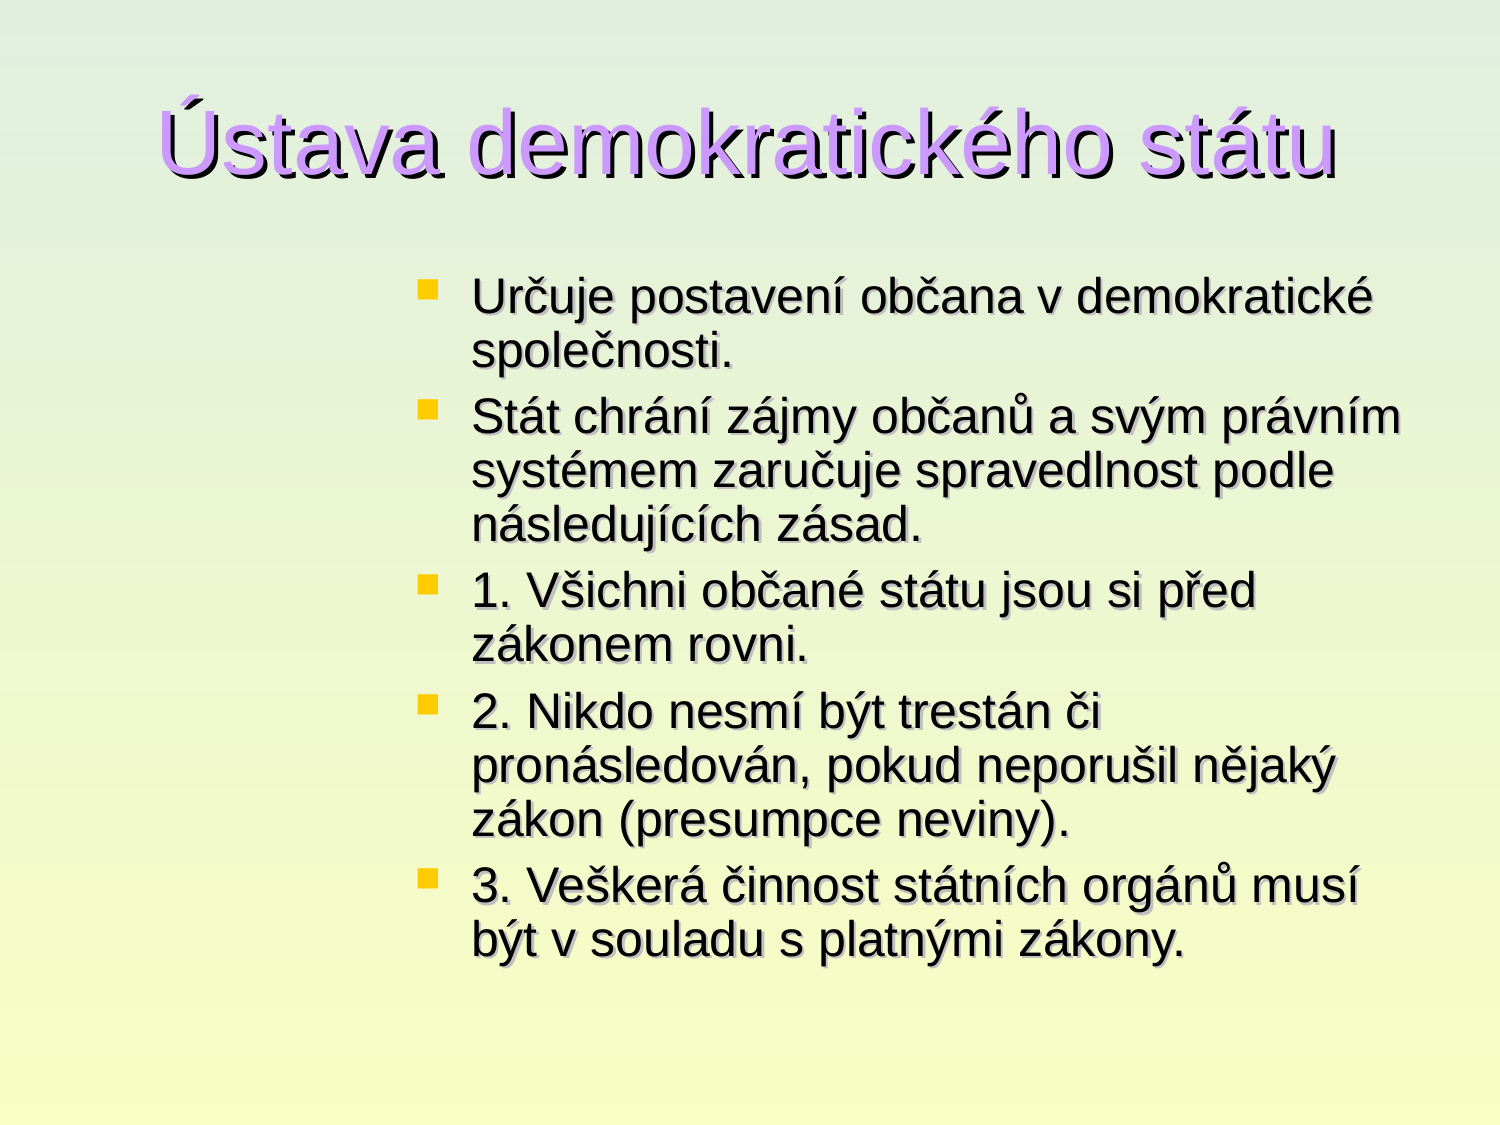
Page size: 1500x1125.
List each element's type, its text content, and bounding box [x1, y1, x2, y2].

title Ústava demokratického státu [140, 37, 1450, 238]
list Určuje postavení občana v demokratické společnosti. Stát chrání zájmy občanů a svým právním systémem zaručuje spravedlnost podle následujících zásad. 1. Všichni občané státu jsou si před zákonem rovni. 2. Nikdo nesmí být trestán či pronásledován, pokud neporušil nějaký zákon (presumpce neviny). 3. Veškerá činnost státních orgánů musí být v souladu s platnými zákony. [399, 262, 1450, 1001]
